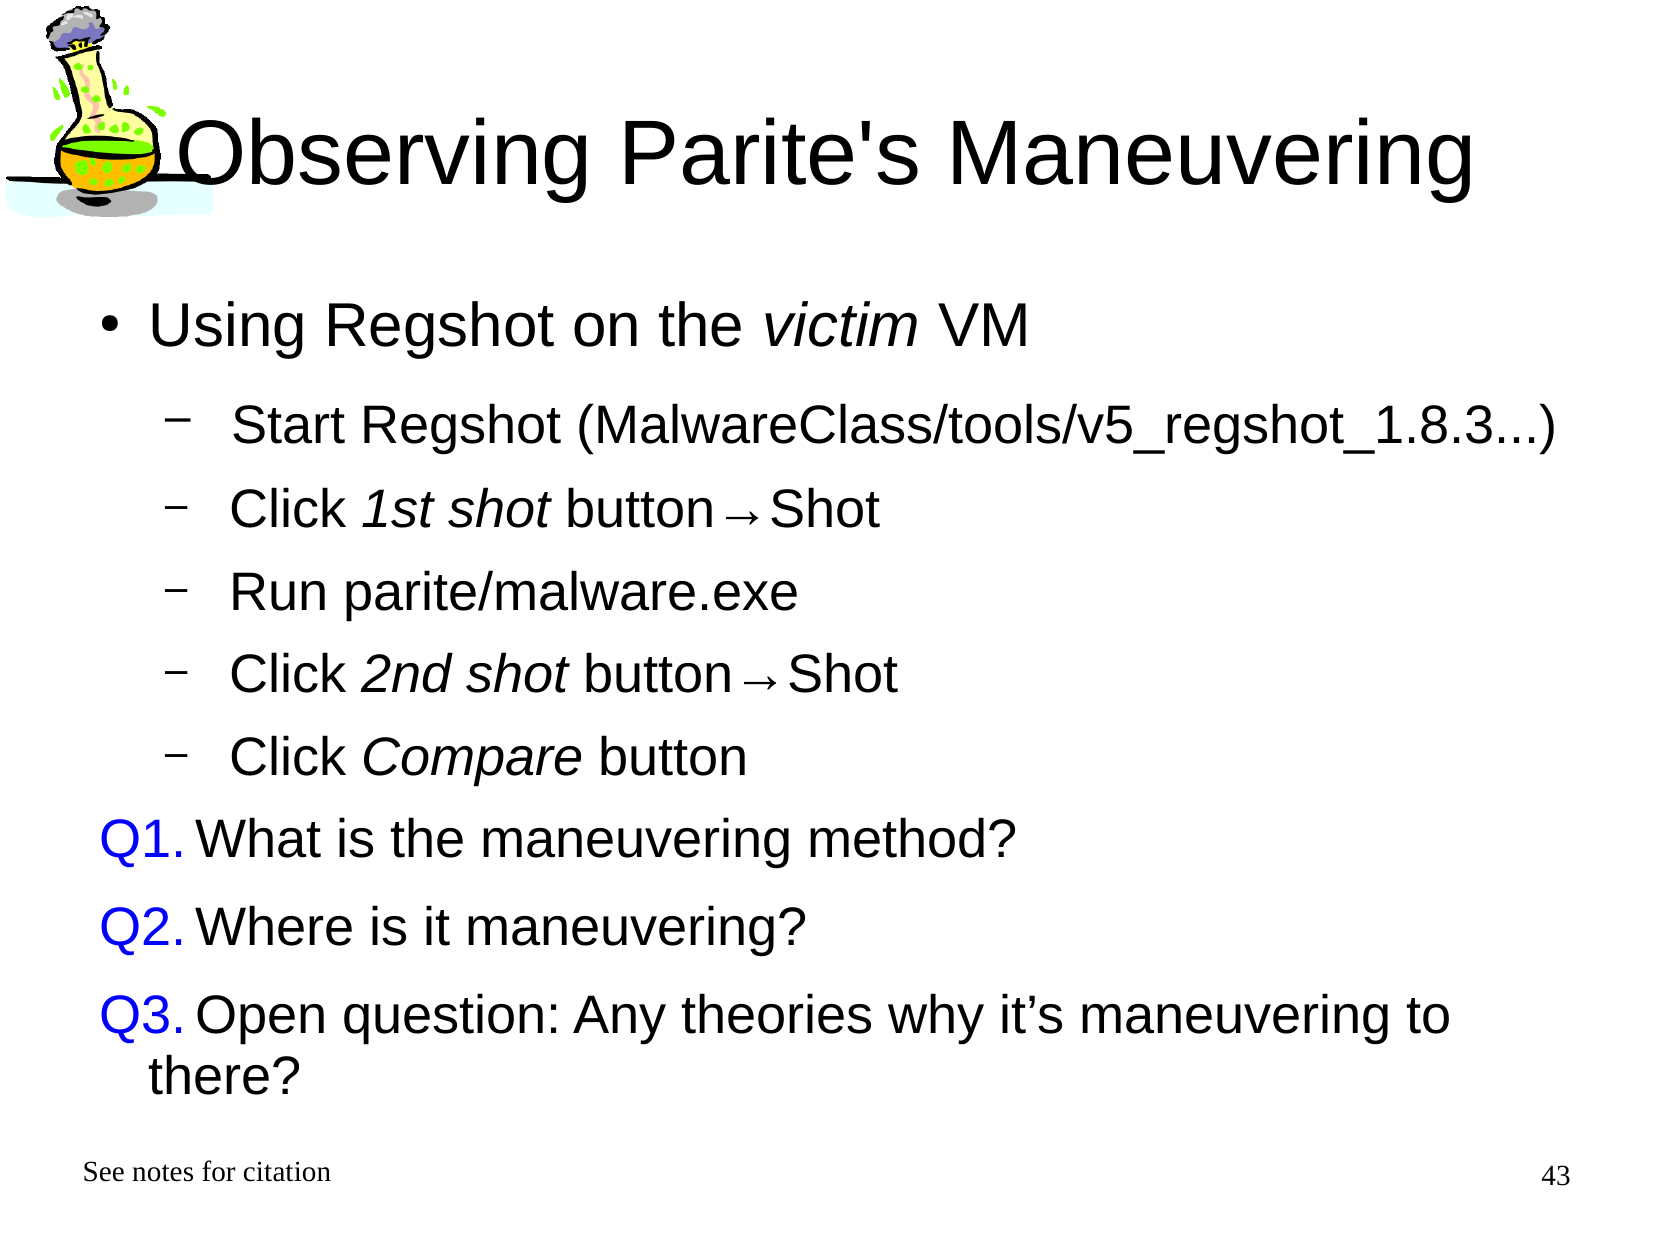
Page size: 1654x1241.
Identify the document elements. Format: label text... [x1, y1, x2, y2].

title Observing Parite's Maneuvering [82, 49, 1571, 257]
picture [5, 6, 213, 217]
list Using Regshot on the victim VM Start Regshot (MalwareClass/tools/v5_regshot_1.8.3...) Click 1st shot button→Shot Run parite/malware.exe Click 2nd shot button→Shot Click Compare button What is the maneuvering method? Where is it maneuvering? Open question: Any theories why it’s maneuvering to there? [82, 290, 1576, 1126]
